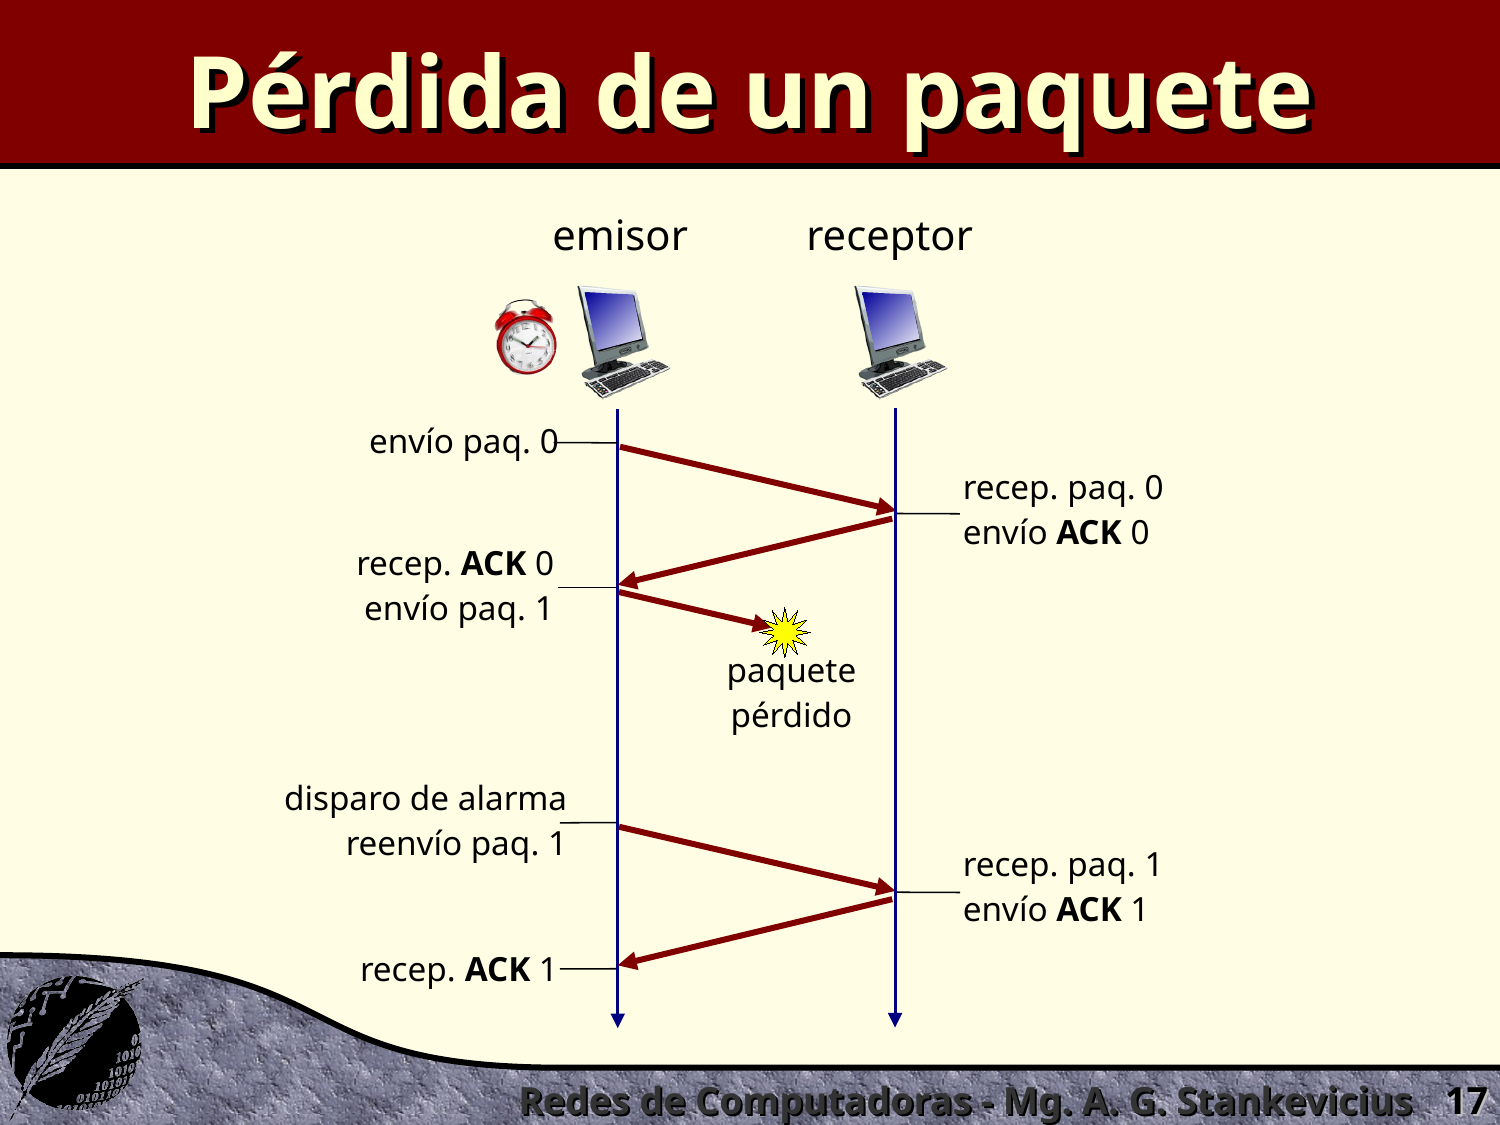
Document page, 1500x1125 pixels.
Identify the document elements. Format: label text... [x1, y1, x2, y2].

picture [1047, 1100, 1054, 1110]
picture [790, 1100, 795, 1110]
text_box paquete pérdido [711, 639, 864, 748]
picture [851, 280, 970, 408]
text_box recep. ACK 1 [345, 938, 572, 1000]
text_box receptor [791, 198, 993, 272]
text_box [584, 292, 643, 351]
text_box [759, 607, 811, 658]
text_box emisor [537, 198, 697, 272]
text_box envío paq. 0 [354, 410, 564, 473]
text_box recep. paq. 1 envío ACK 1 [948, 833, 1170, 942]
text_box recep. ACK 0 envío paq. 1 [341, 532, 573, 641]
text_box recep. paq. 0 envío ACK 0 [948, 456, 1175, 565]
picture [0, 959, 1500, 1125]
picture [487, 296, 560, 376]
picture [574, 280, 693, 408]
text_box [862, 292, 920, 351]
title Pérdida de un paquete [15, 5, 1485, 160]
text_box disparo de alarma reenvío paq. 1 [269, 767, 573, 875]
